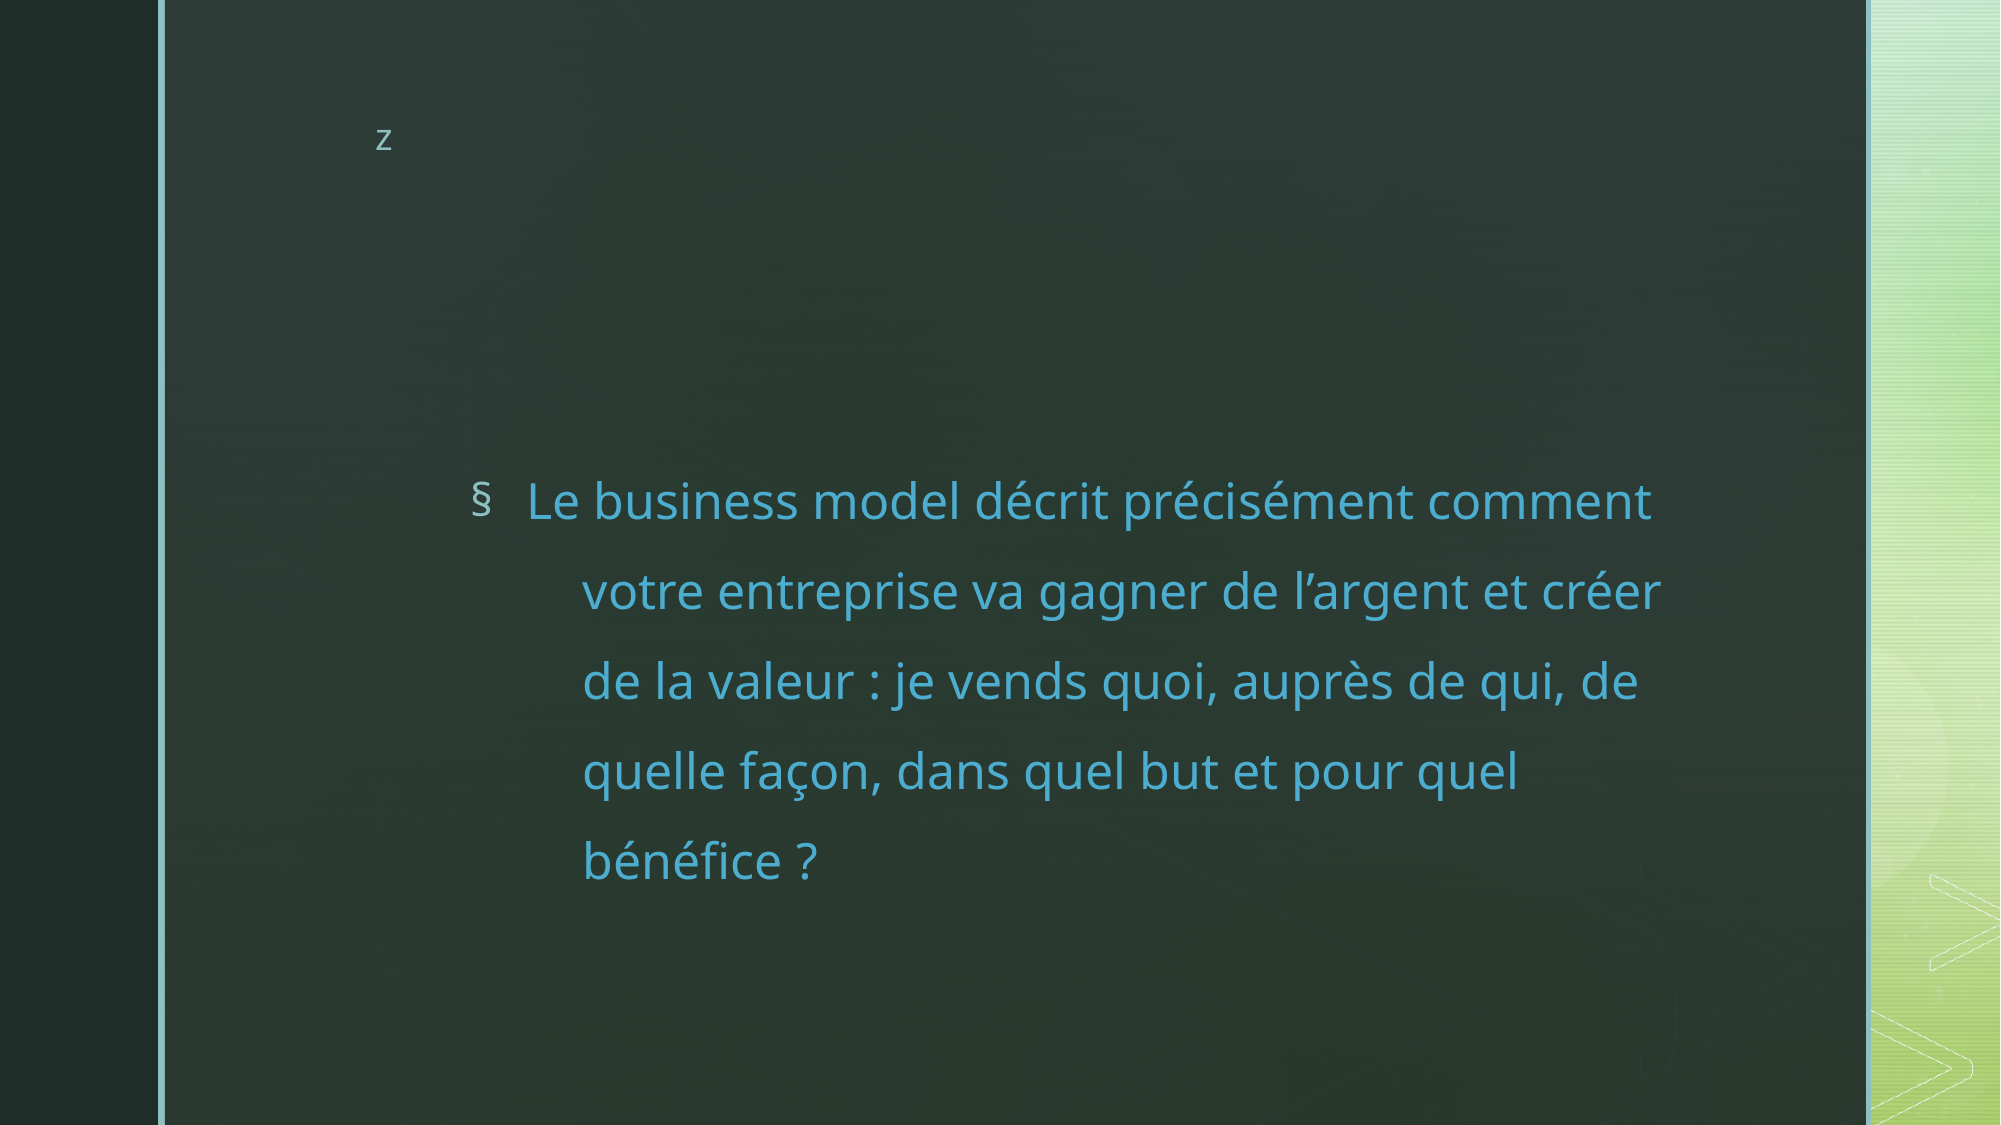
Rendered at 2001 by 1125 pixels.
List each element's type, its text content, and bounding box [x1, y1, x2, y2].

list Le business model décrit précisément comment votre entreprise va gagner de l’argent et créer de la valeur : je vends quoi, auprès de qui, de quelle façon, dans quel but et pour quel bénéfice ? [454, 336, 1734, 993]
